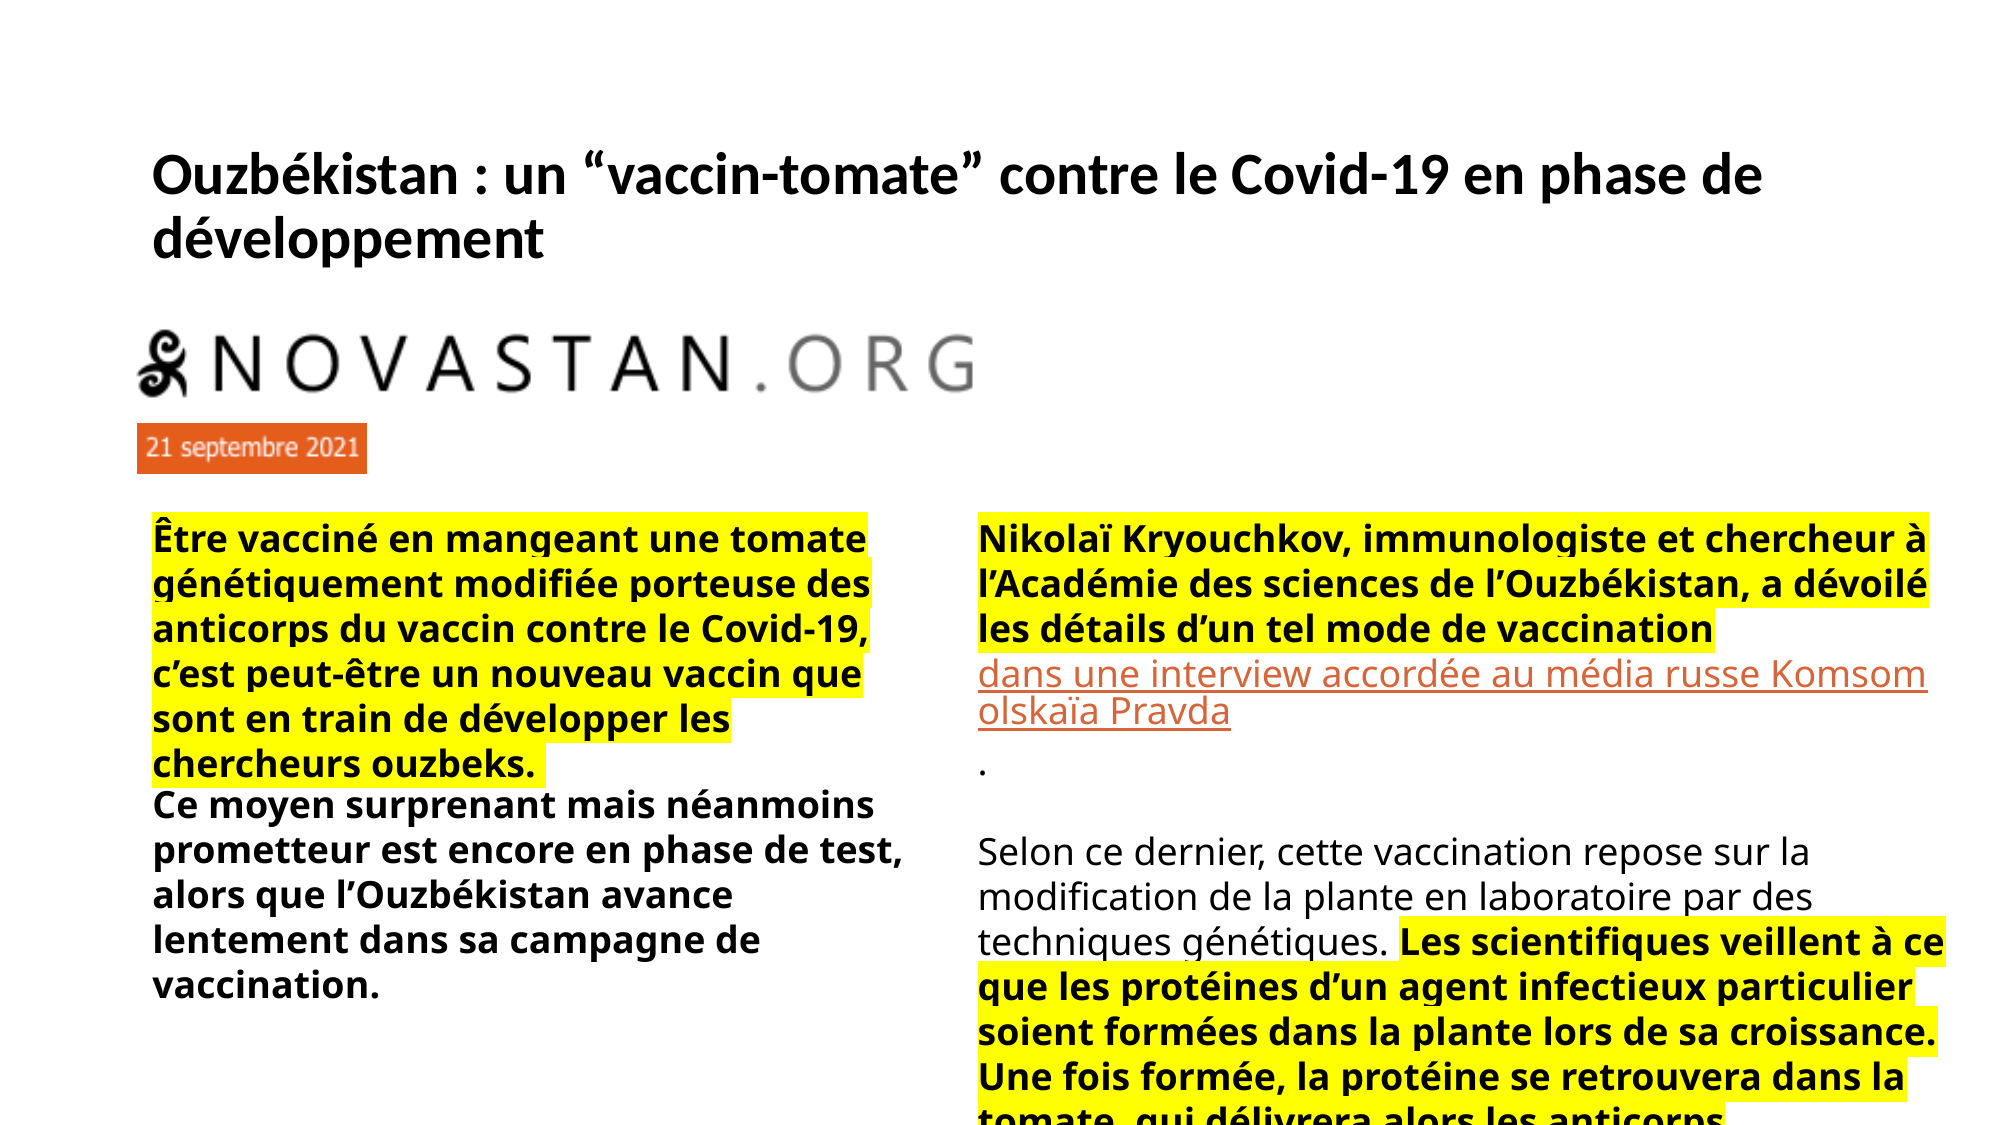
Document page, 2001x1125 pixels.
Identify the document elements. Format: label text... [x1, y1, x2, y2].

title Ouzbékistan : un “vaccin-tomate” contre le Covid-19 en phase de développement [137, 134, 1863, 352]
text_box Ce moyen surprenant mais néanmoins prometteur est encore en phase de test, alors que l’Ouzbékistan avance lentement dans sa campagne de vaccination. [137, 773, 932, 971]
text_box Nikolaï Kryouchkov, immunologiste et chercheur à l’Académie des sciences de l’Ouzbékistan, a dévoilé les détails d’un tel mode de vaccination dans une interview accordée au média russe Komsomolskaïa Pravda. Selon ce dernier, cette vaccination repose sur la modification de la plante en laboratoire par des techniques génétiques. Les scientifiques veillent à ce que les protéines d’un agent infectieux particulier soient formées dans la plante lors de sa croissance. Une fois formée, la protéine se retrouvera dans la tomate, qui délivrera alors les anticorps nécessaires au patient pour lutter contre le virus. [962, 507, 1963, 1114]
text_box Être vacciné en mangeant une tomate génétiquement modifiée porteuse des anticorps du vaccin contre le Covid-19, c’est peut-être un nouveau vaccin que sont en train de développer les chercheurs ouzbeks. [137, 507, 932, 750]
picture [108, 303, 1000, 474]
